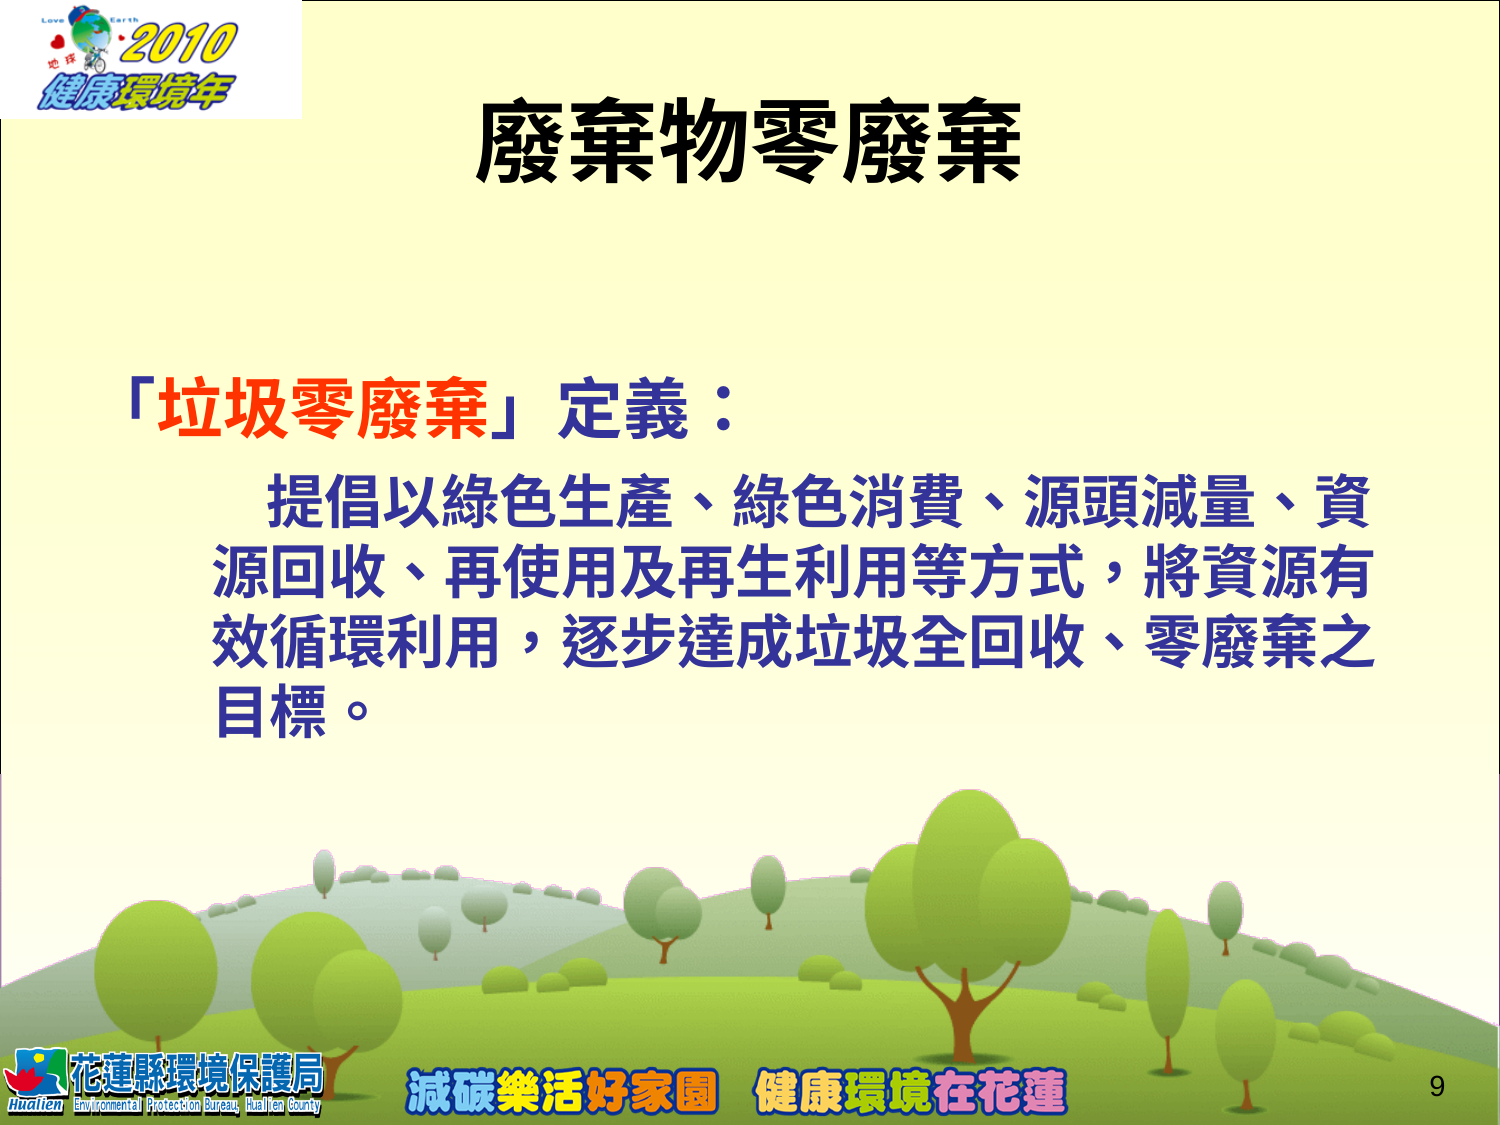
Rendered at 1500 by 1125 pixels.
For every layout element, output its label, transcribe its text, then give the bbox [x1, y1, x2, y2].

picture [0, 774, 1500, 1125]
list 「垃圾零廢棄」定義： 提倡以綠色生產、綠色消費、源頭減量、資源回收、再使用及再生利用等方式，將資源有效循環利用，逐步達成垃圾全回收、零廢棄之目標。 [75, 262, 1426, 1005]
picture [0, 0, 302, 119]
title 廢棄物零廢棄 [75, 45, 1426, 233]
